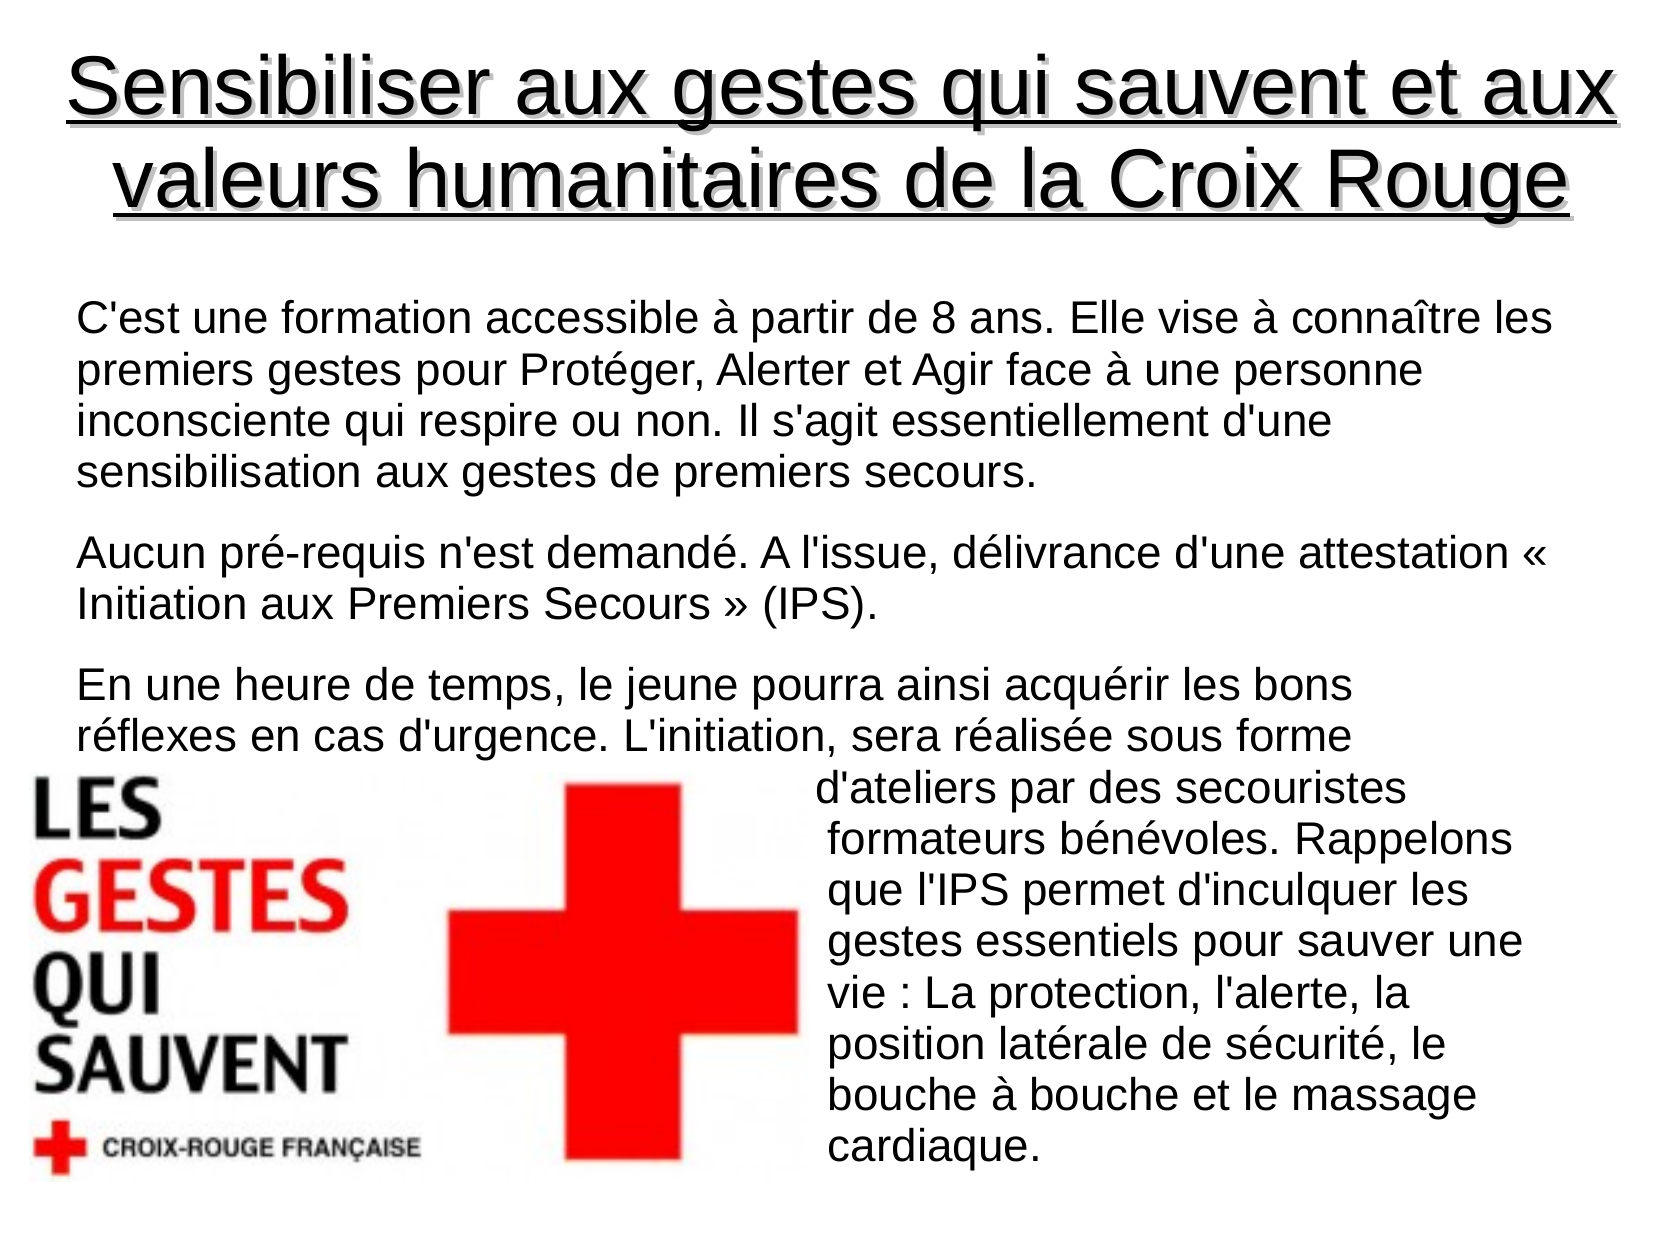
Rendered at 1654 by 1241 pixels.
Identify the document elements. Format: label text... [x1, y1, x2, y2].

title Sensibiliser aux gestes qui sauvent et aux valeurs humanitaires de la Croix Rouge [59, 29, 1625, 237]
picture [29, 772, 809, 1182]
list C'est une formation accessible à partir de 8 ans. Elle vise à connaître les premiers gestes pour Protéger, Alerter et Agir face à une personne inconsciente qui respire ou non. Il s'agit essentiellement d'une sensibilisation aux gestes de premiers secours. Aucun pré-requis n'est demandé. A l'issue, délivrance d'une attestation « Initiation aux Premiers Secours » (IPS). En une heure de temps, le jeune pourra ainsi acquérir les bons réflexes en cas d'urgence. L'initiation, sera réalisée sous forme d'ateliers par des secouristes formateurs bénévoles. Rappelons que l'IPS permet d'inculquer les gestes essentiels pour sauver une vie : La protection, l'alerte, la position latérale de sécurité, le bouche à bouche et le massage cardiaque. [76, 292, 1565, 1168]
